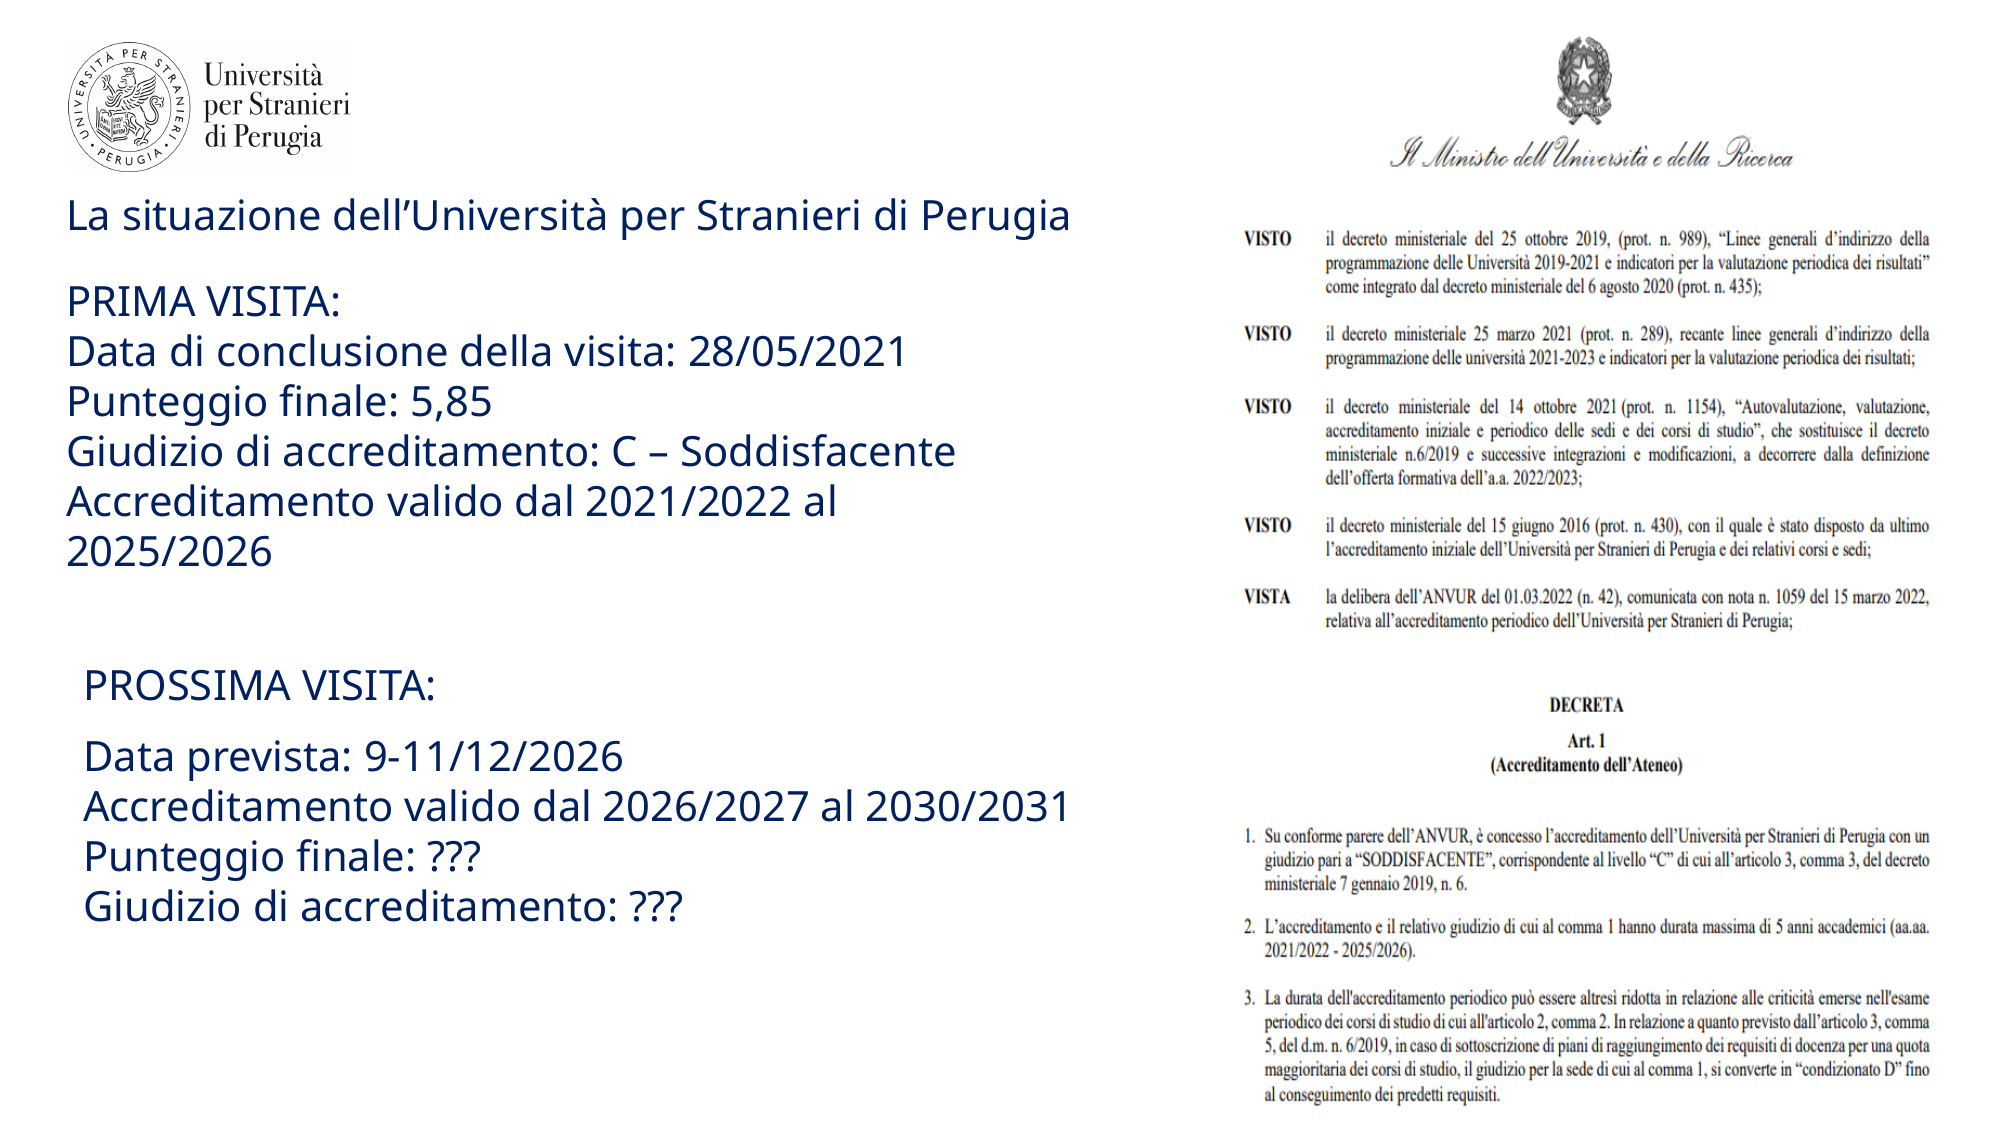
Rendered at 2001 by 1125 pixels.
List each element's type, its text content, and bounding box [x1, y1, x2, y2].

text_box La situazione dell’Università per Stranieri di Perugia [51, 45, 1104, 248]
text_box PRIMA VISITA: Data di conclusione della visita: 28/05/2021 Punteggio finale: 5,85 Giudizio di accreditamento: C – Soddisfacente Accreditamento valido dal 2021/2022 al 2025/2026 [51, 267, 1051, 677]
list PROSSIMA VISITA: Data prevista: 9-11/12/2026 Accreditamento valido dal 2026/2027 al 2030/2031 Punteggio finale: ??? Giudizio di accreditamento: ??? [68, 651, 1126, 1060]
picture [68, 42, 350, 172]
picture [1142, 0, 2000, 1125]
